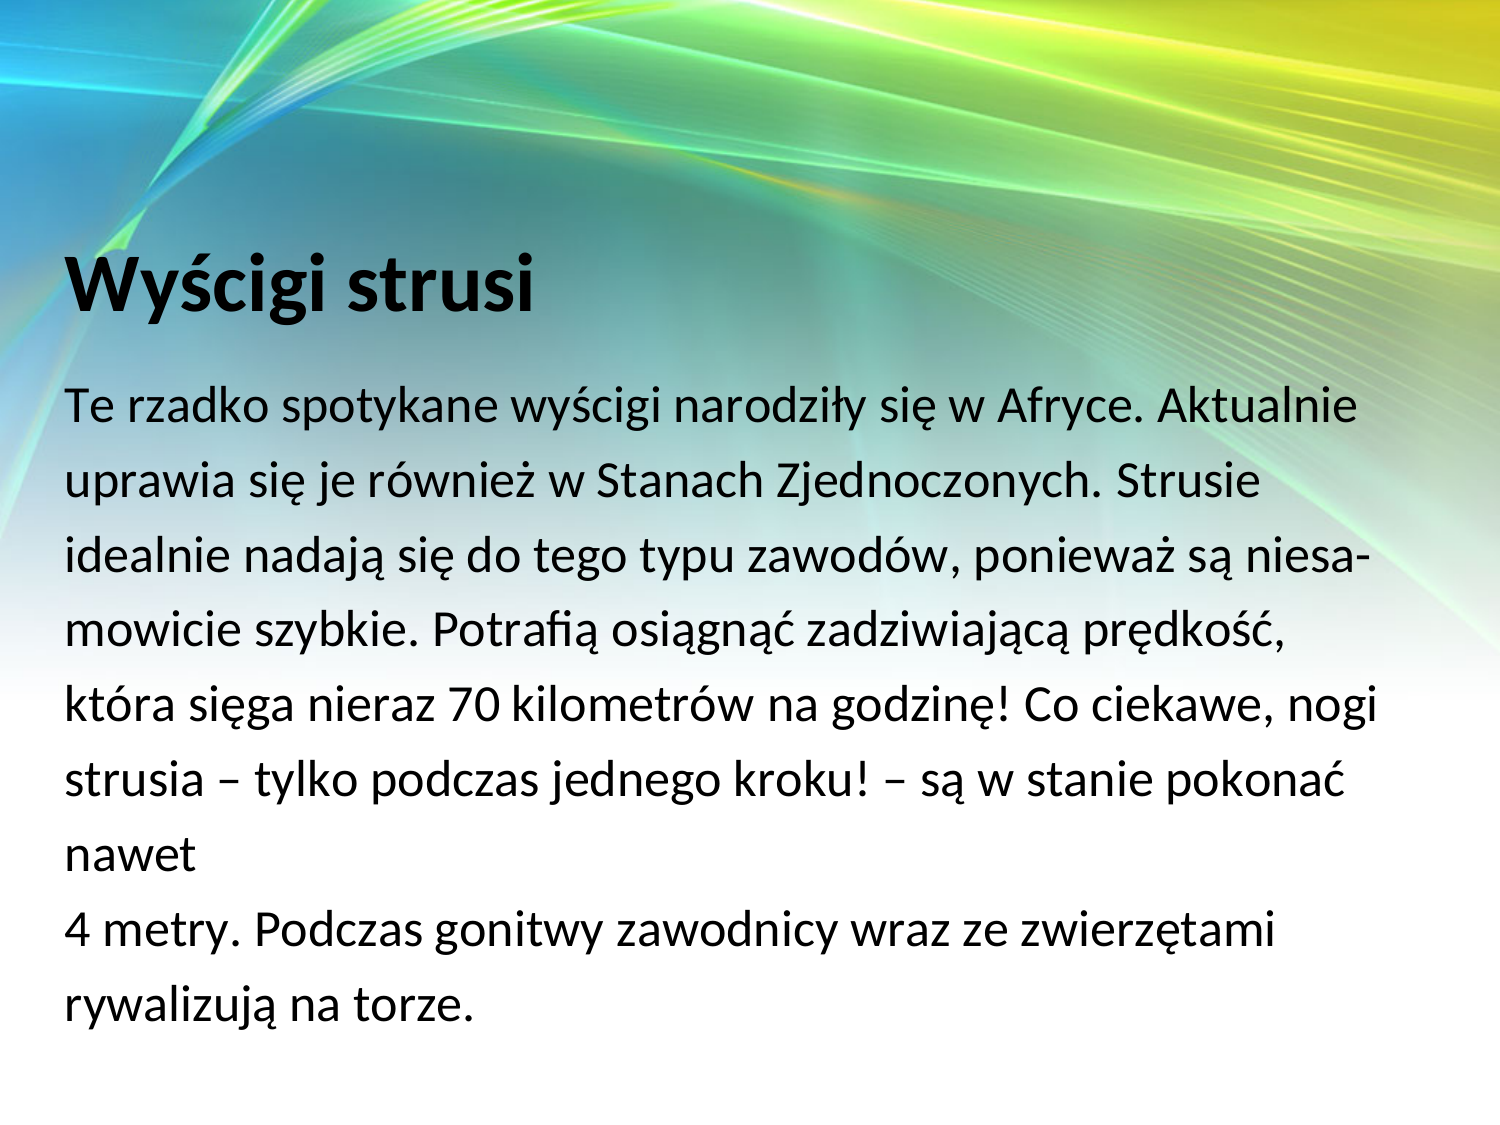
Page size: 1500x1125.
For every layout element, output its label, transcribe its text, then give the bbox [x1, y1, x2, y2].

text_box Wyścigi strusi Te rzadko spotykane wyścigi narodziły się w Afryce. Aktualnie uprawia się je również w Stanach Zjednoczonych. Strusie idealnie nadają się do tego typu zawodów, ponieważ są niesa-mowicie szybkie. Potrafią osiągnąć zadziwiającą prędkość, która sięga nieraz 70 kilometrów na godzinę! Co ciekawe, nogi strusia – tylko podczas jednego kroku! – są w stanie pokonać nawet 4 metry. Podczas gonitwy zawodnicy wraz ze zwierzętami rywalizują na torze. [49, 200, 1426, 1040]
picture [0, 0, 1500, 1125]
